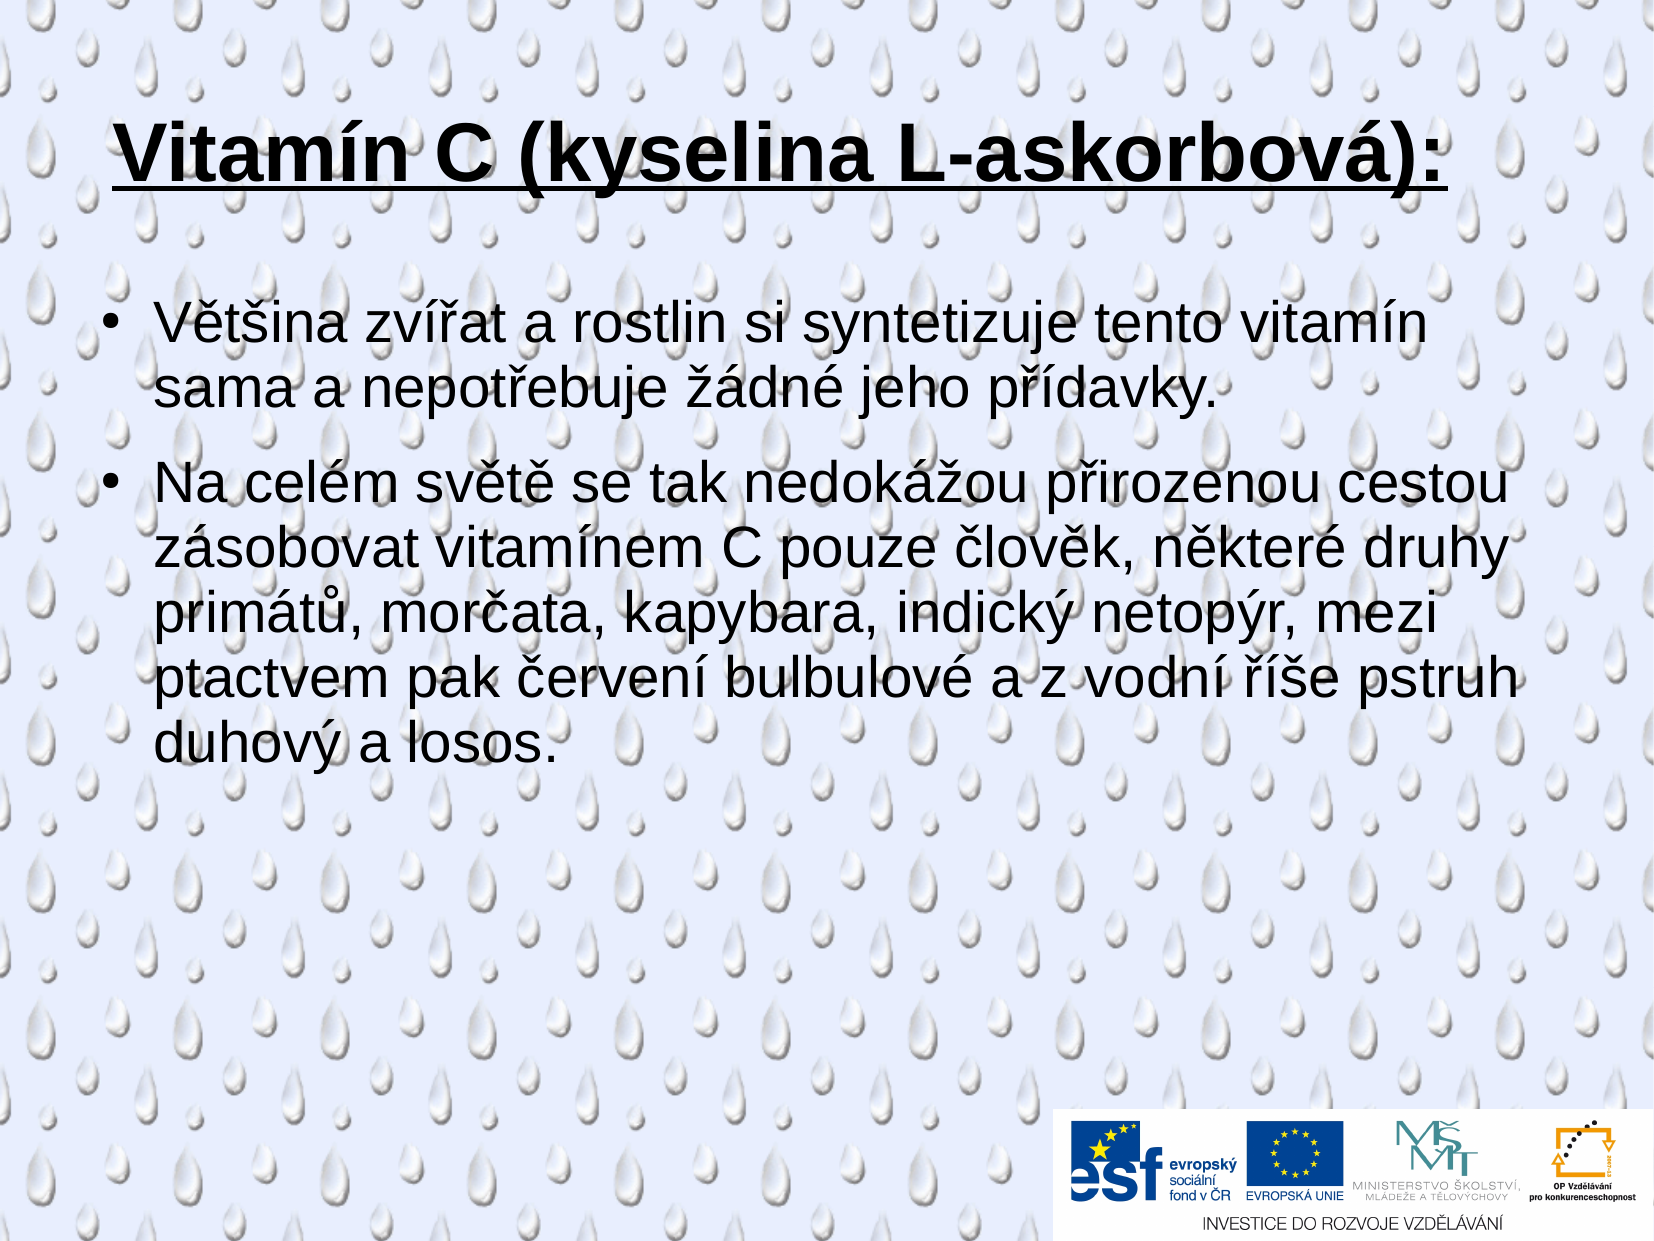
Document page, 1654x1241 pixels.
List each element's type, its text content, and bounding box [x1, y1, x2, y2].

list Většina zvířat a rostlin si syntetizuje tento vitamín sama a nepotřebuje žádné jeho přídavky. Na celém světě se tak nedokážou přirozenou cestou zásobovat vitamínem C pouze člověk, některé druhy primátů, morčata, kapybara, indický netopýr, mezi ptactvem pak červení bulbulové a z vodní říše pstruh duhový a losos. [82, 290, 1571, 1109]
title Vitamín C (kyselina L-askorbová): [82, 49, 1571, 257]
picture [0, 0, 1654, 1241]
